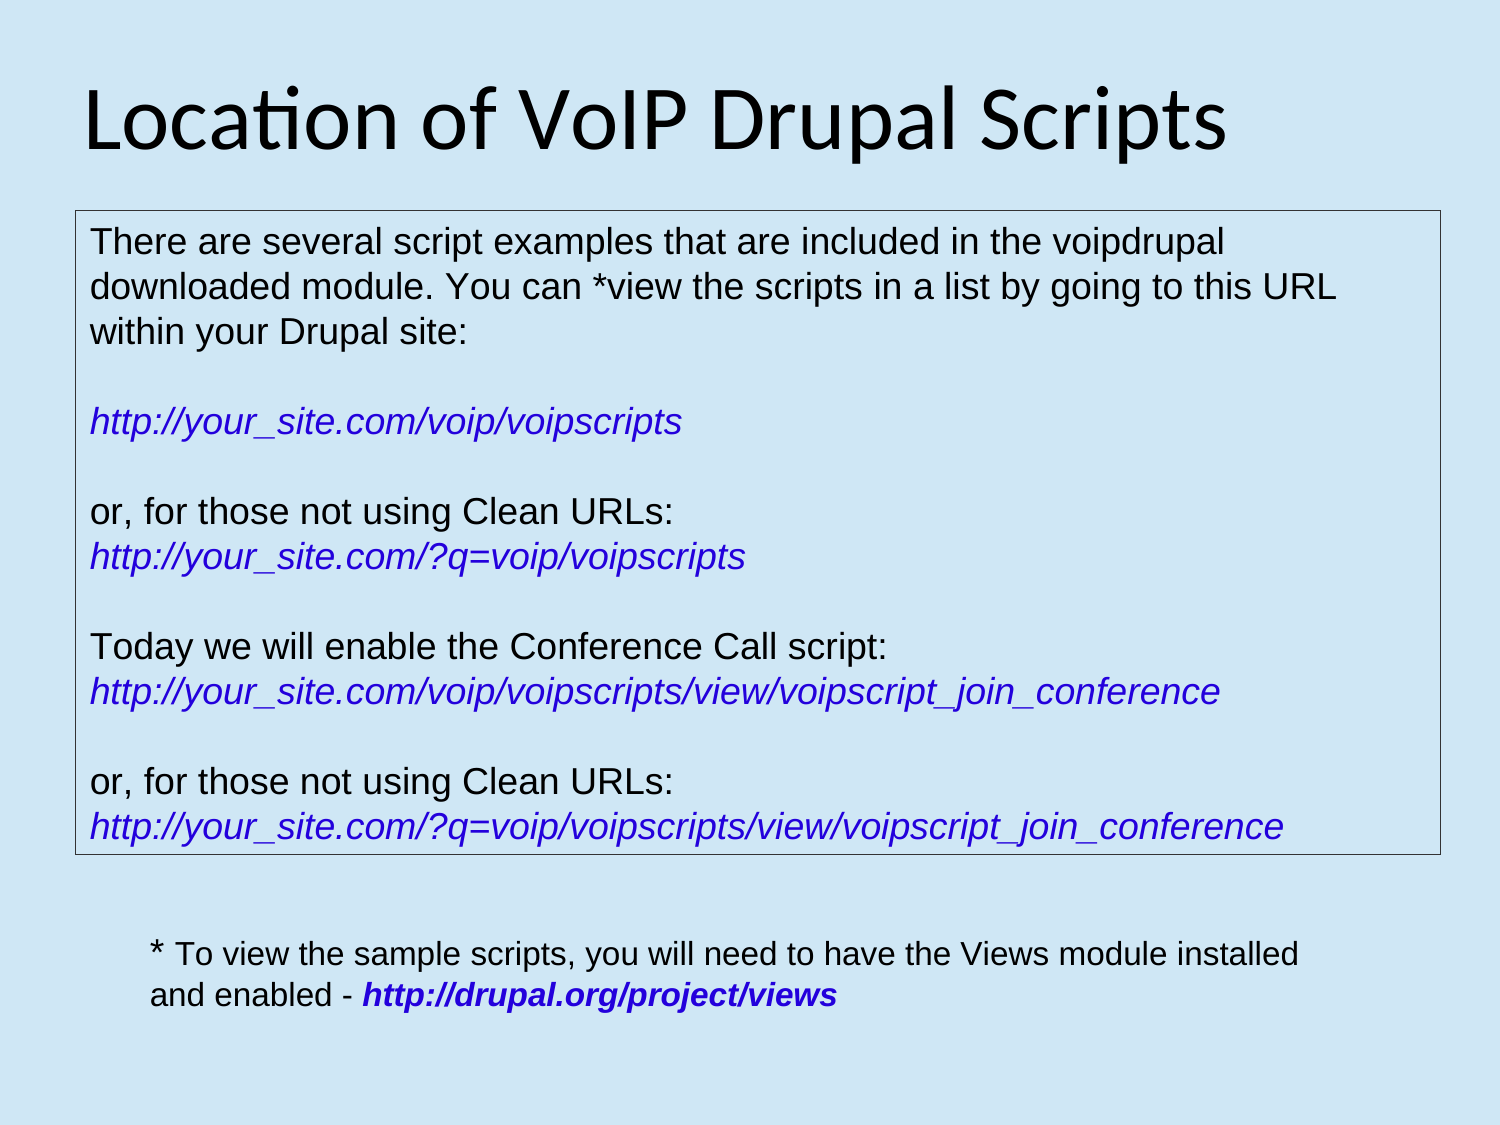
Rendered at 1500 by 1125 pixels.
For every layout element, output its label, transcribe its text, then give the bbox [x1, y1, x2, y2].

text_box There are several script examples that are included in the voipdrupal downloaded module. You can *view the scripts in a list by going to this URL within your Drupal site: http://your_site.com/voip/voipscripts or, for those not using Clean URLs: http://your_site.com/?q=voip/voipscripts Today we will enable the Conference Call script: http://your_site.com/voip/voipscripts/view/voipscript_join_conference or, for those not using Clean URLs: http://your_site.com/?q=voip/voipscripts/view/voipscript_join_conference [75, 210, 1441, 855]
text_box * To view the sample scripts, you will need to have the Views module installed and enabled - http://drupal.org/project/views [135, 920, 1321, 1021]
title Location of VoIP Drupal Scripts [0, 50, 1246, 286]
